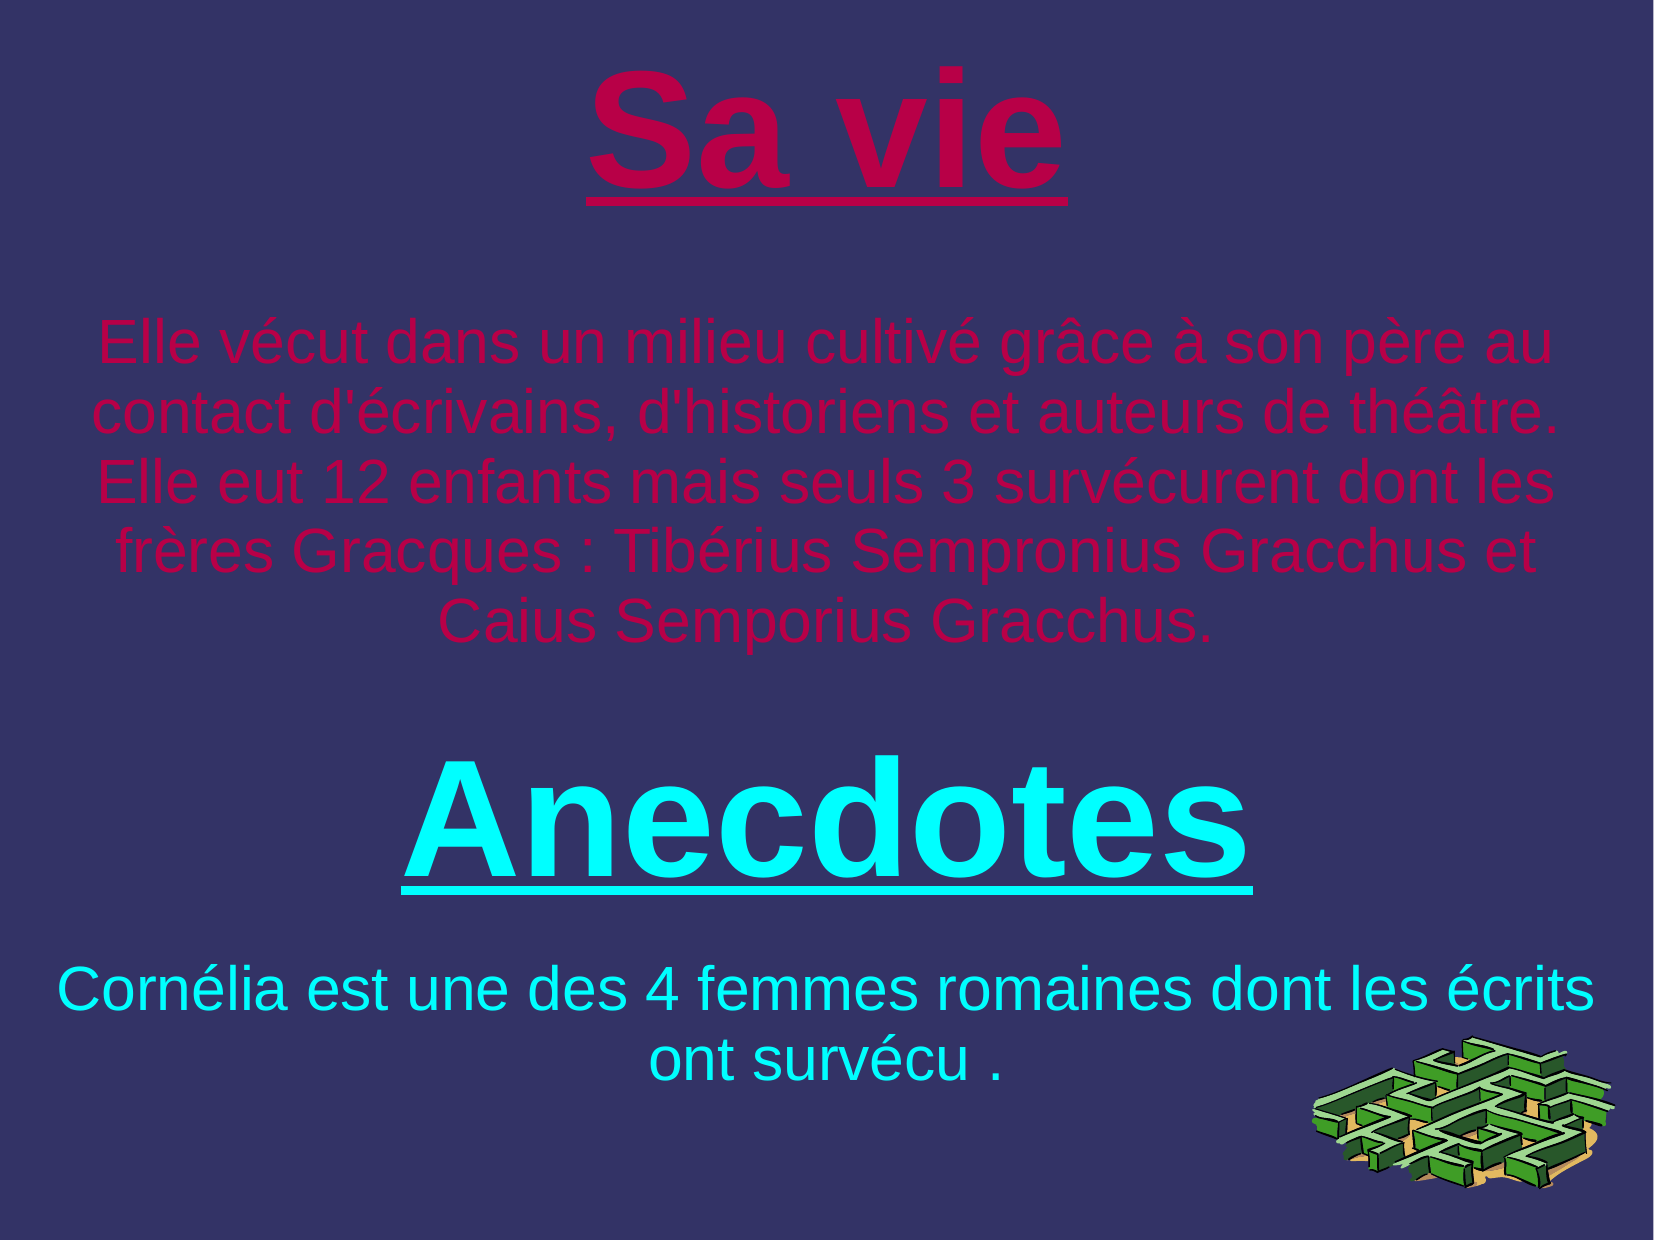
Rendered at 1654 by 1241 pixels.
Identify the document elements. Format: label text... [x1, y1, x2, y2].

text_box Sa vie Elle vécut dans un milieu cultivé grâce à son père au contact d'écrivains, d'historiens et auteurs de théâtre. Elle eut 12 enfants mais seuls 3 survécurent dont les frères Gracques : Tibérius Sempronius Gracchus et Caius Semporius Gracchus. Anecdotes Cornélia est une des 4 femmes romaines dont les écrits ont survécu . [29, 29, 1625, 1102]
